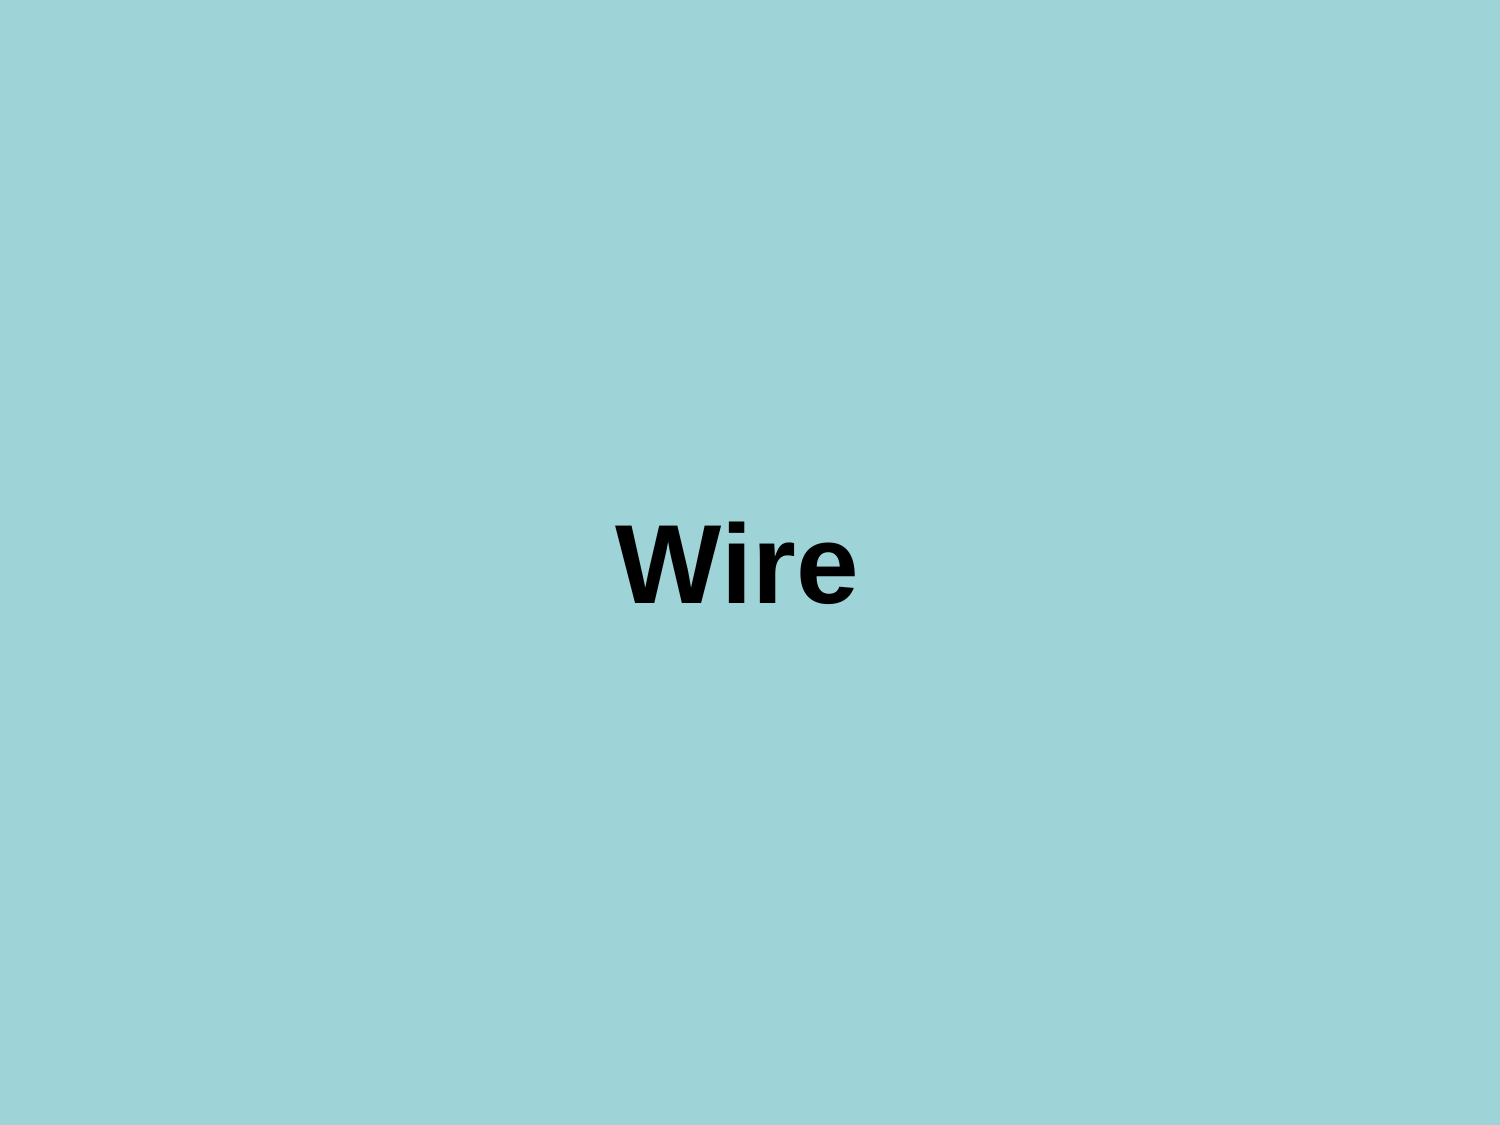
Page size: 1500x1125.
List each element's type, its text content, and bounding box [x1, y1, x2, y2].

text_box Wire [162, 483, 1313, 635]
